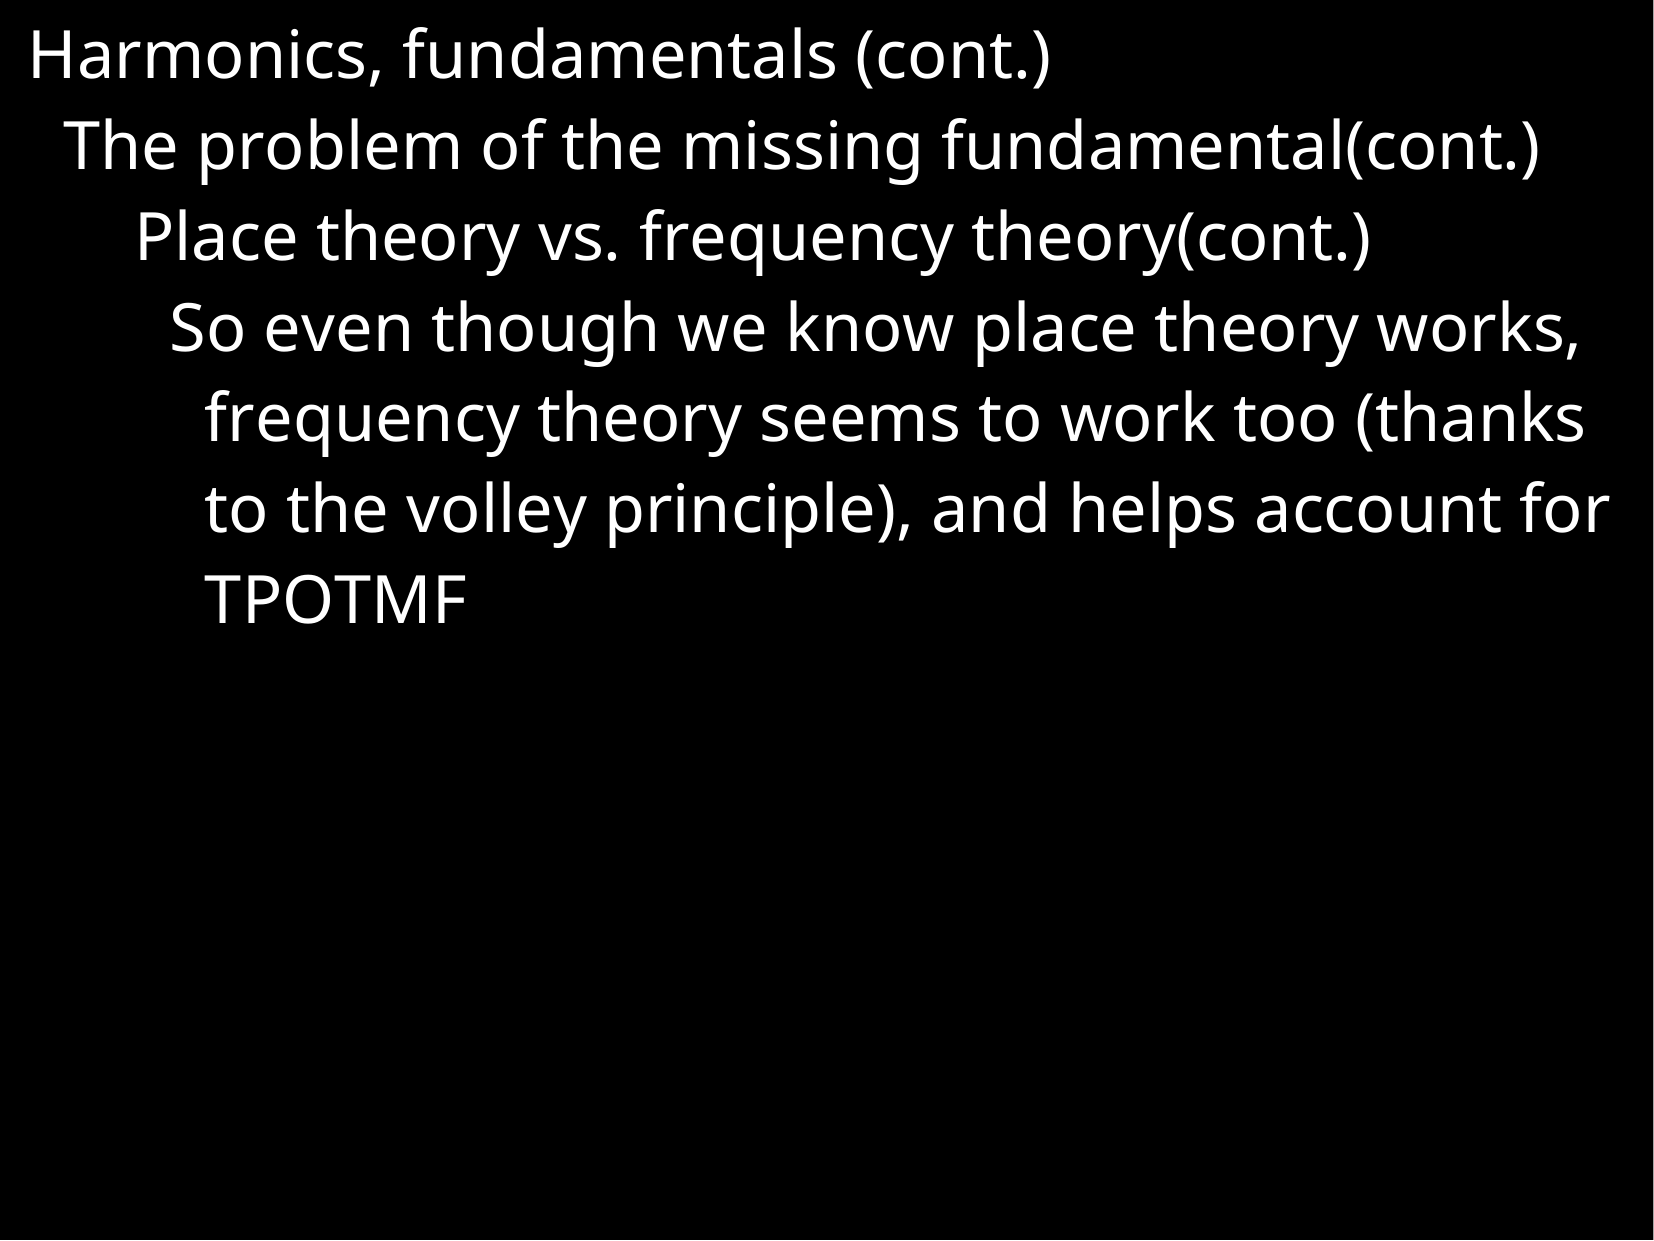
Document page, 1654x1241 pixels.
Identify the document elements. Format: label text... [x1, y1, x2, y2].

text_box Harmonics, fundamentals (cont.) The problem of the missing fundamental(cont.) Place theory vs. frequency theory(cont.) So even though we know place theory works, frequency theory seems to work too (thanks to the volley principle), and helps account for TPOTMF [13, 0, 1651, 733]
